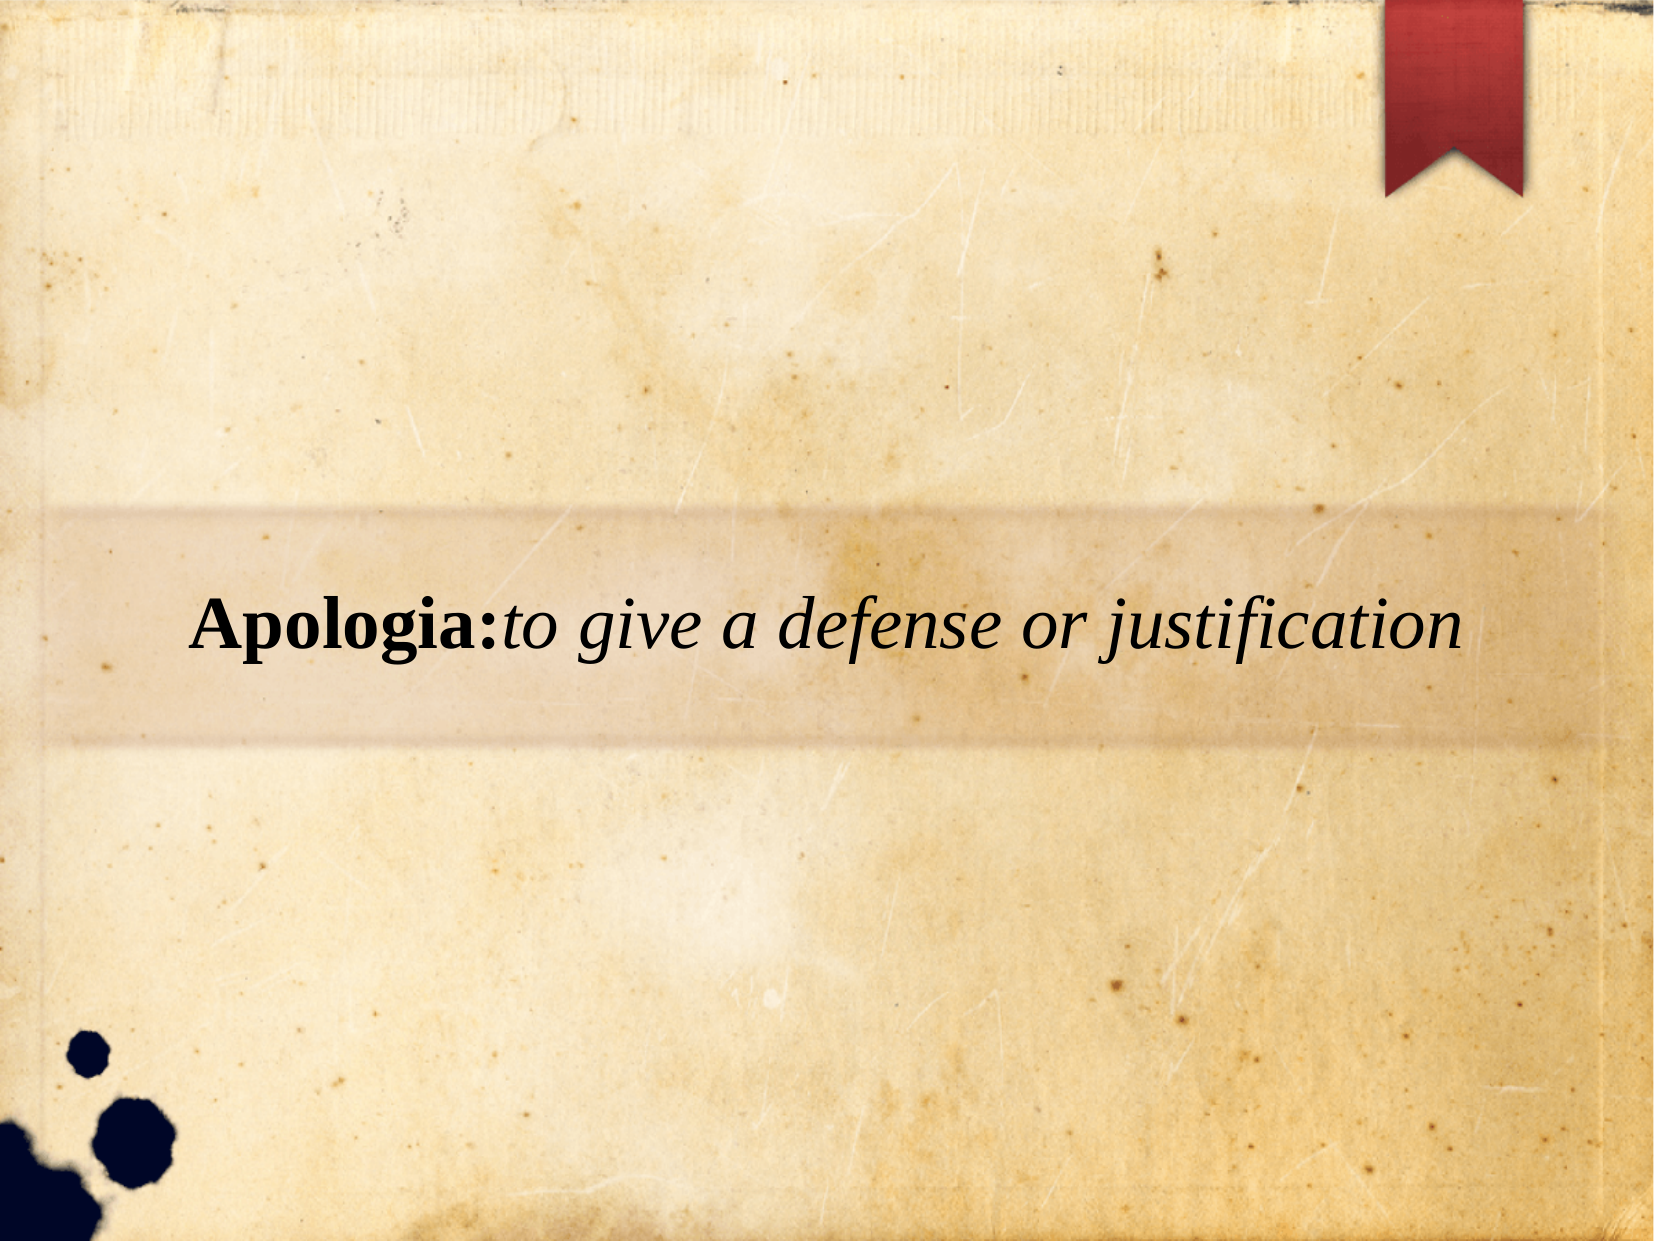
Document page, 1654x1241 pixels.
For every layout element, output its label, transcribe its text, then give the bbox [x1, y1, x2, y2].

picture [0, 0, 1654, 1241]
title Apologia:to give a defense or justification [82, 519, 1571, 727]
